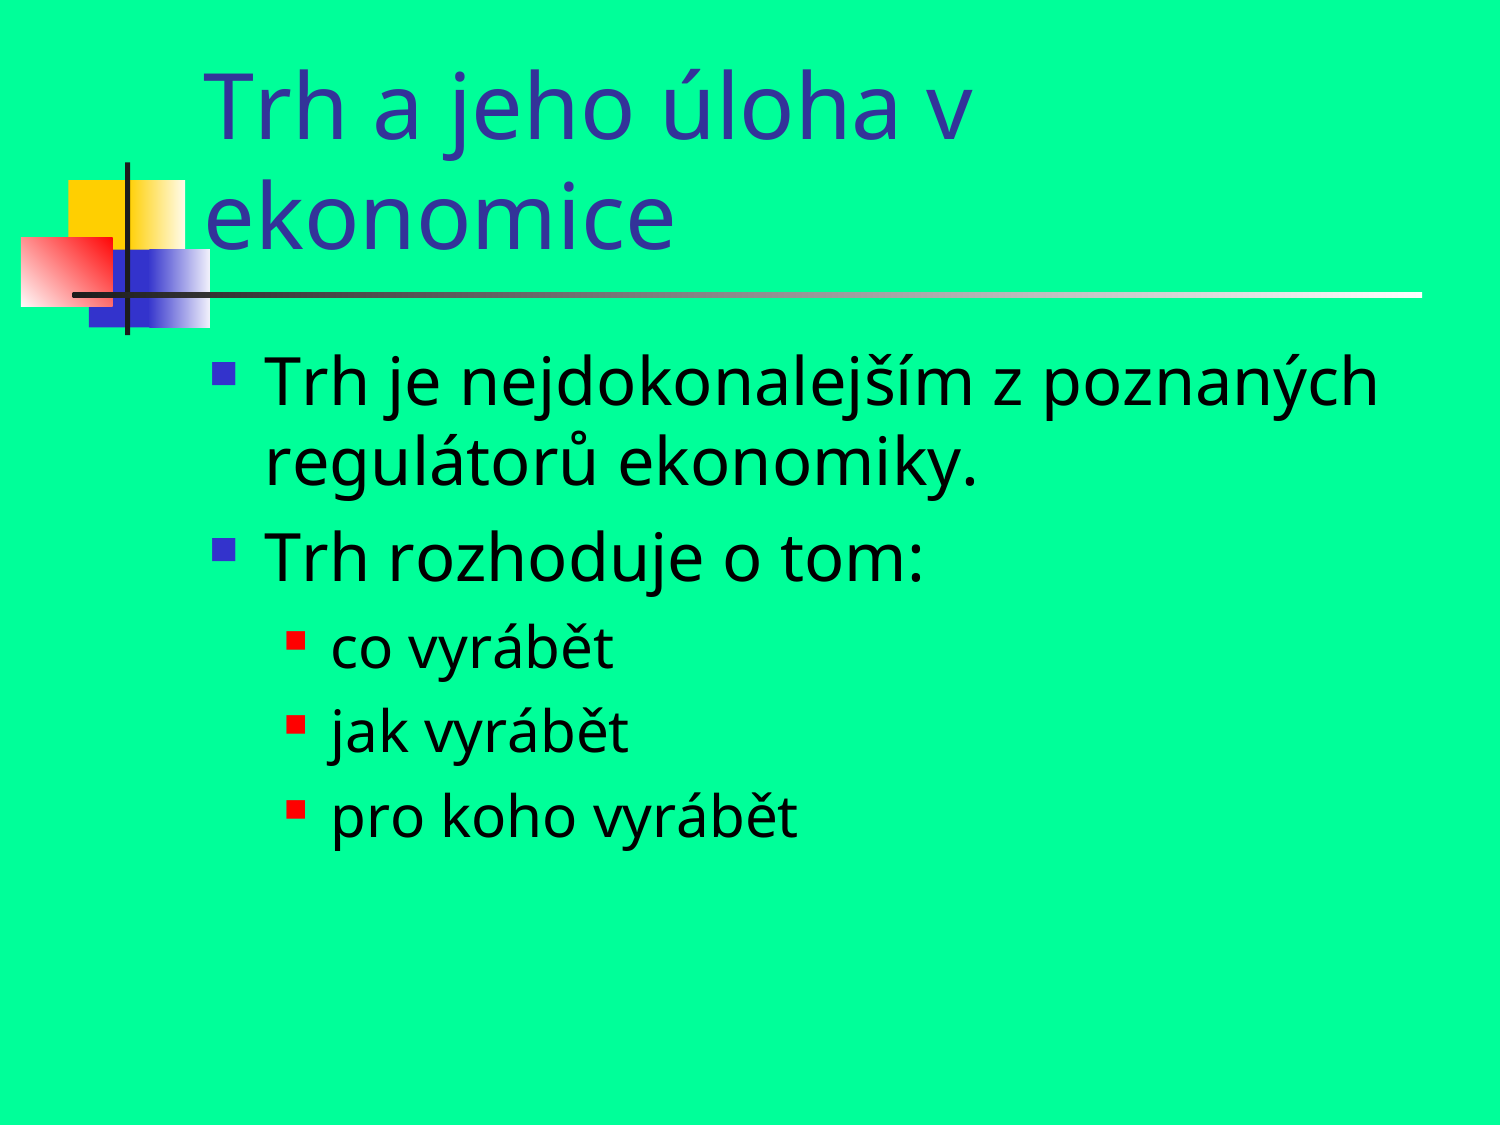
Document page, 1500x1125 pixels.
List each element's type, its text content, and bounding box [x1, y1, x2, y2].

title Trh a jeho úloha v ekonomice [188, 35, 1467, 276]
list Trh je nejdokonalejším z poznaných regulátorů ekonomiky. Trh rozhoduje o tom: co vyrábět jak vyrábět pro koho vyrábět [193, 331, 1469, 1012]
